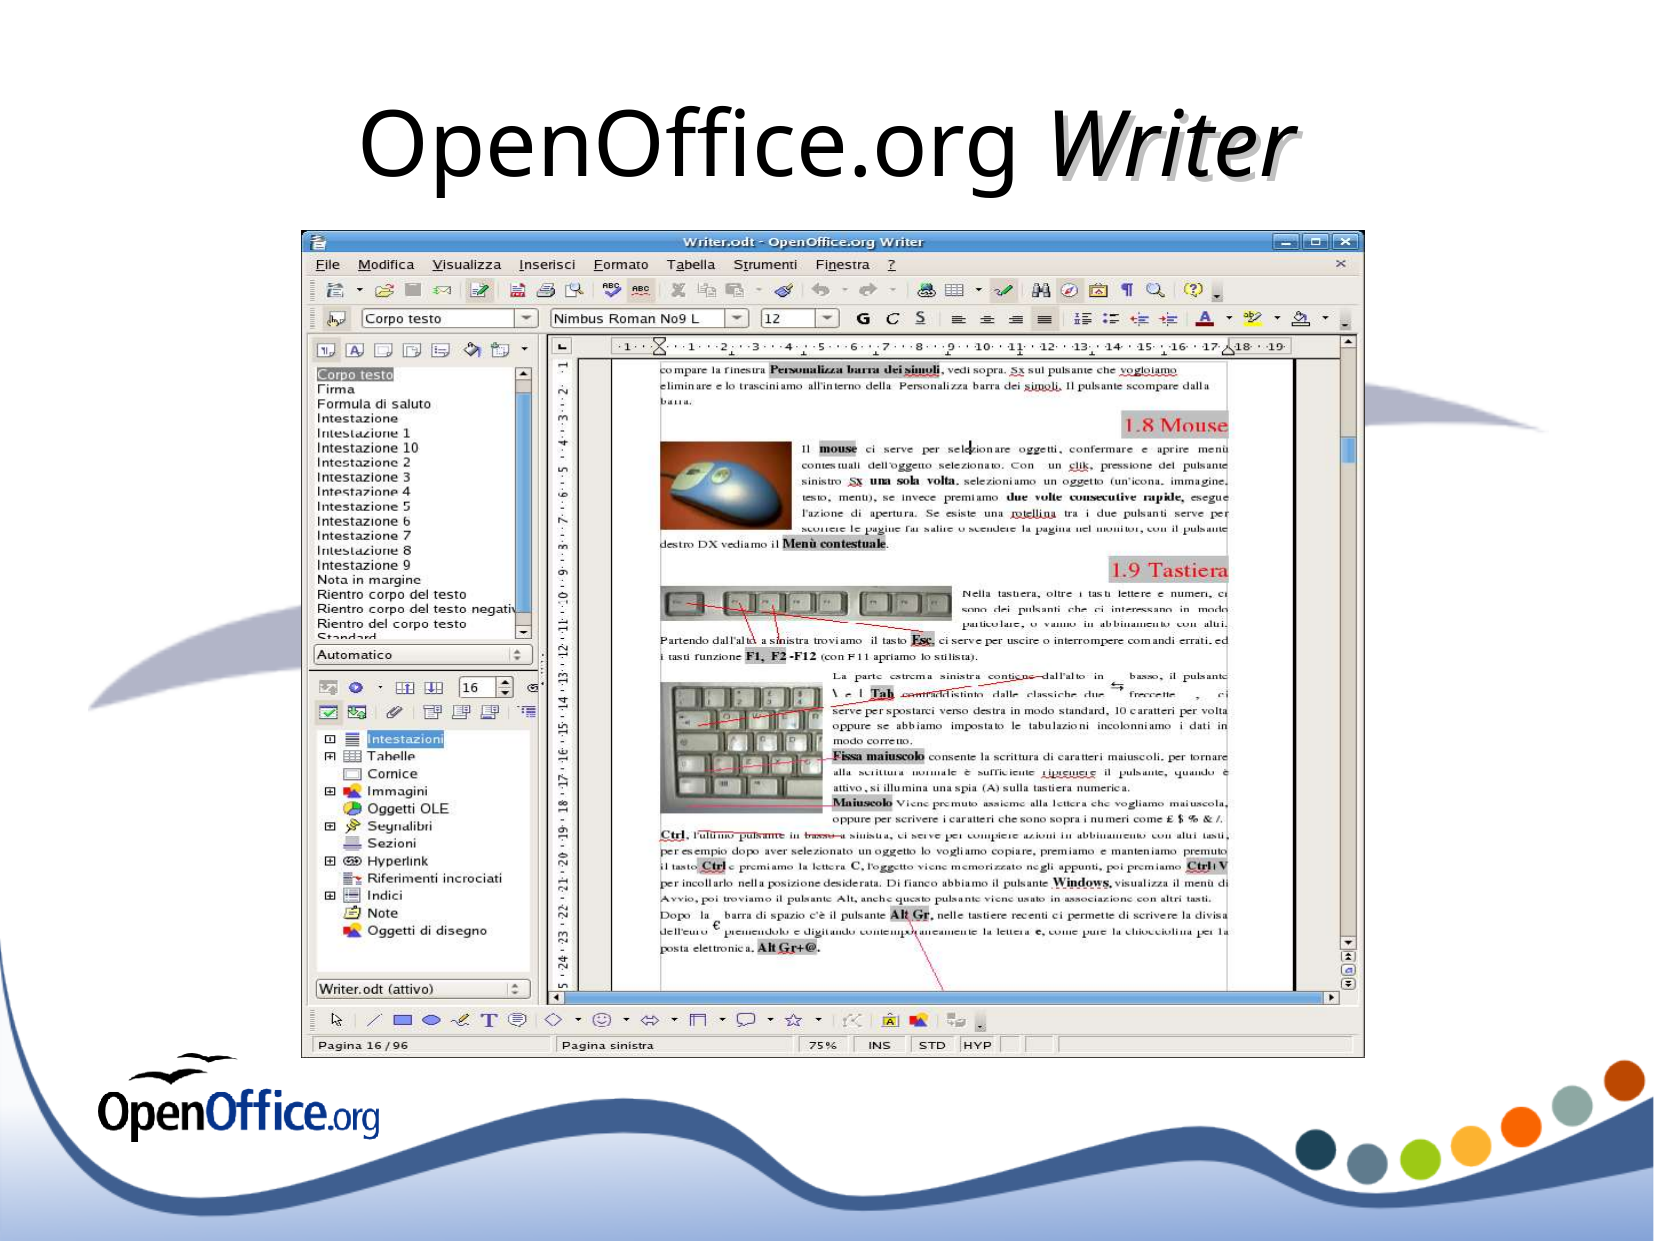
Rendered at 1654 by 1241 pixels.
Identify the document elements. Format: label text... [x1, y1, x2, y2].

picture [0, 230, 1654, 1241]
title OpenOffice.org Writer [82, 37, 1571, 245]
